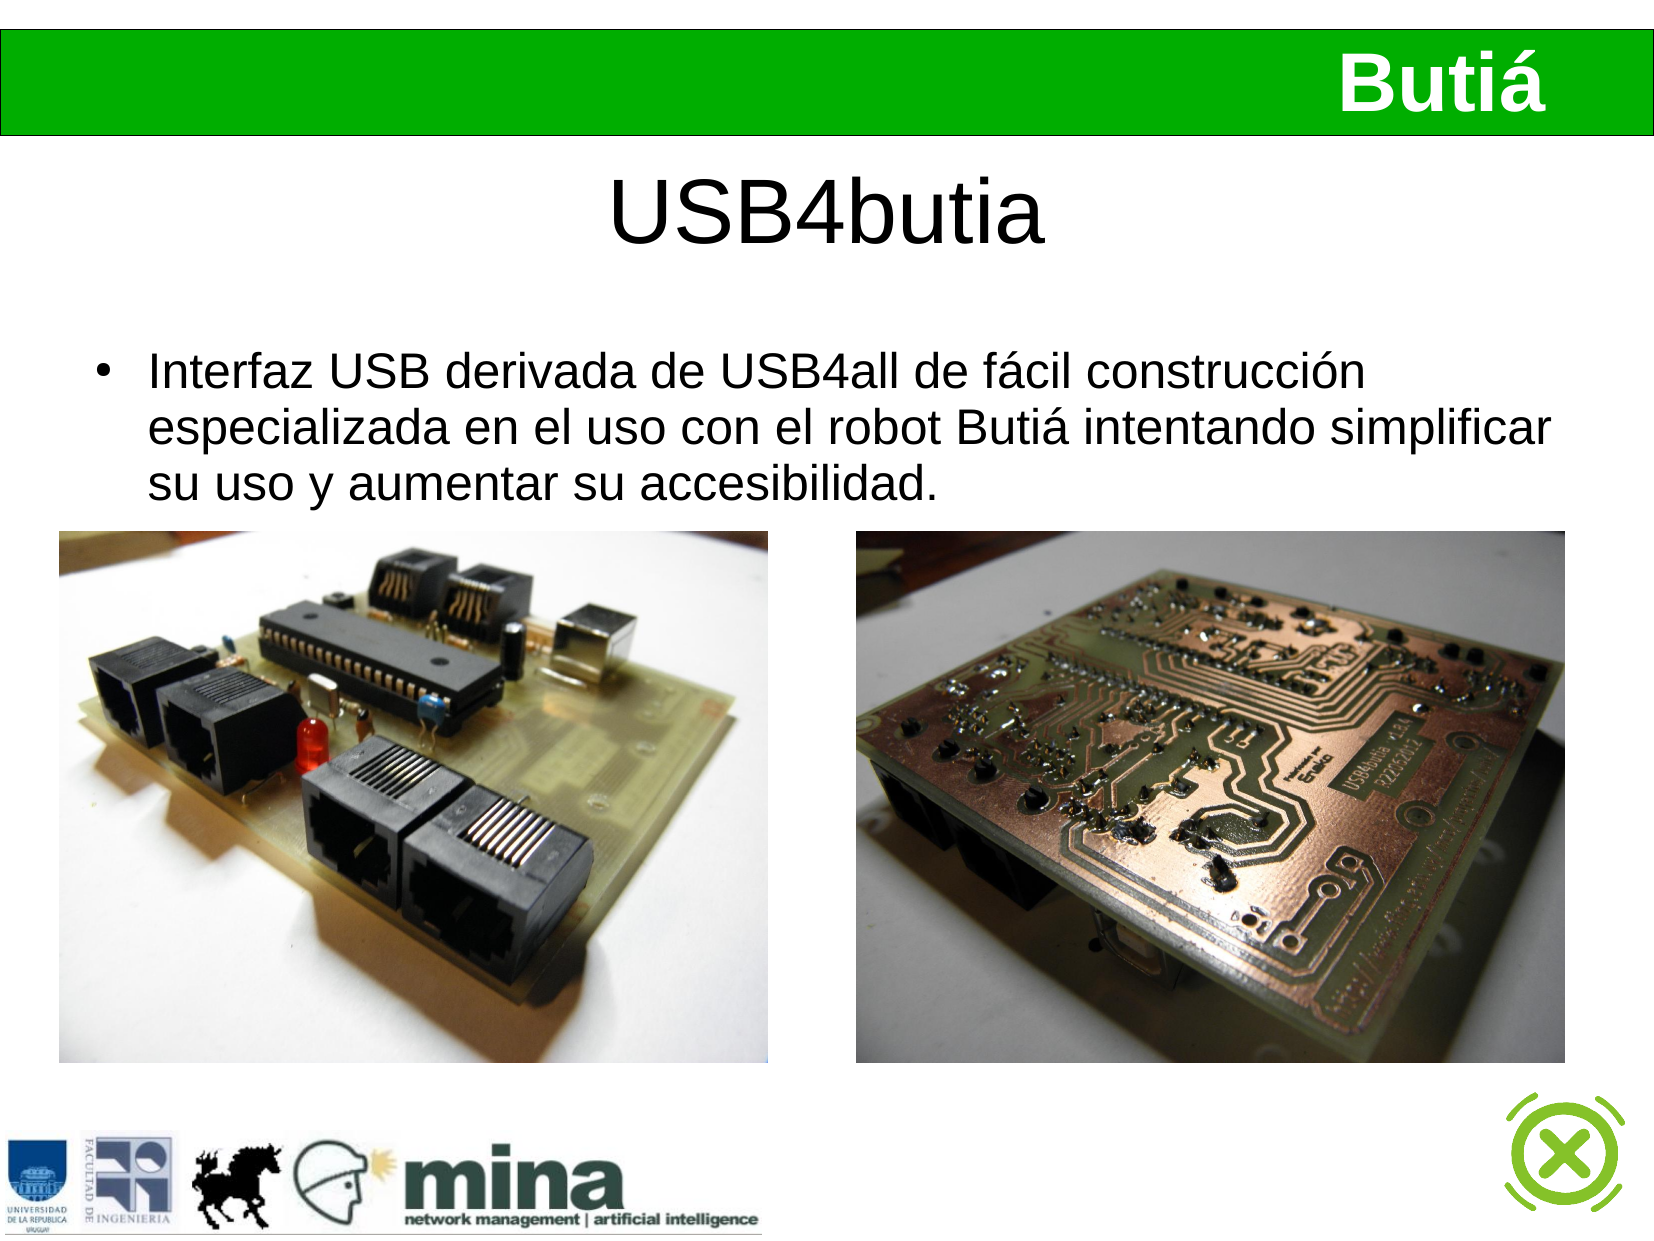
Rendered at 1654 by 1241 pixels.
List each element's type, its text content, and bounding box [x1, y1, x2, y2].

picture [1504, 1092, 1625, 1212]
title USB4butia [82, 108, 1571, 316]
picture [856, 531, 1565, 1063]
picture [5, 1130, 762, 1235]
list Interfaz USB derivada de USB4all de fácil construcción especializada en el uso con el robot Butiá intentando simplificar su uso y aumentar su accesibilidad. [76, 343, 1565, 562]
picture [59, 531, 768, 1063]
